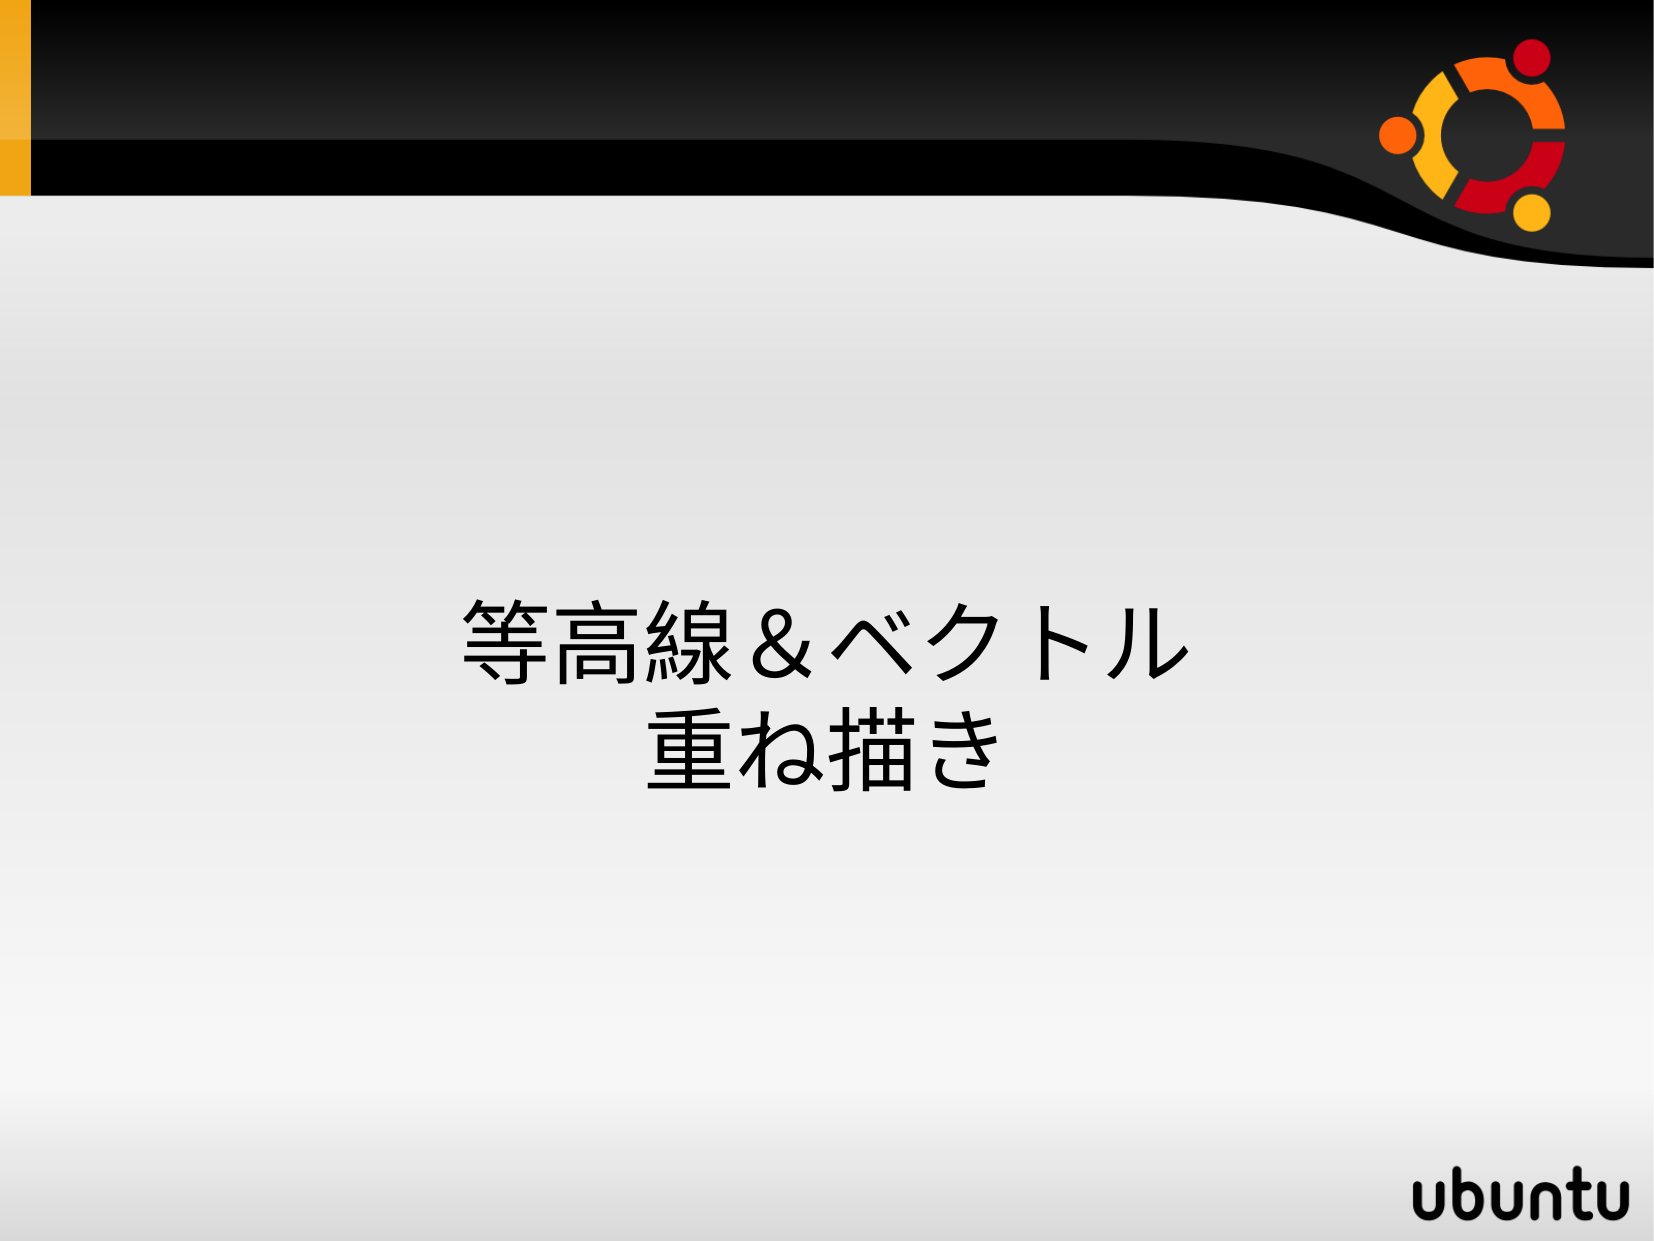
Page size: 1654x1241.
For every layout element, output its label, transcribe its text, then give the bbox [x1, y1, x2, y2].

picture [0, 0, 1654, 1241]
subtitle 等高線＆ベクトル 重ね描き [82, 297, 1571, 1102]
